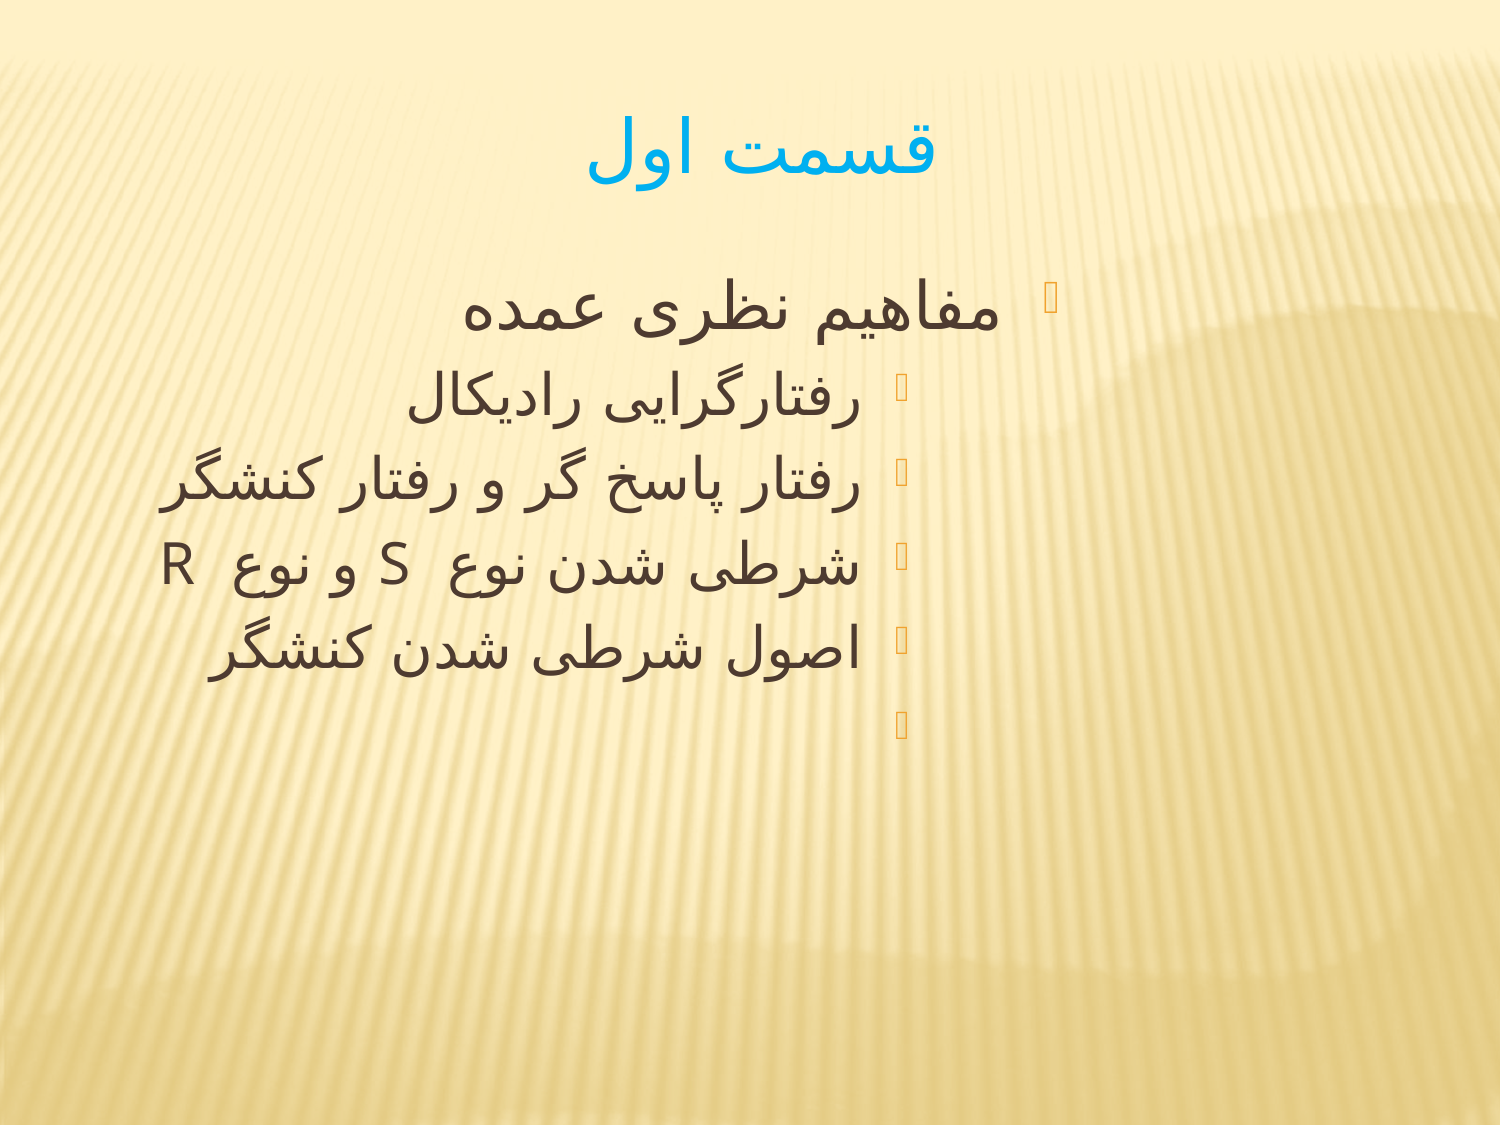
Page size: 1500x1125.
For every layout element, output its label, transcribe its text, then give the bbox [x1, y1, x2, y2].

title قسمت اول [50, 75, 1476, 213]
list مفاهیم نظری عمده رفتارگرایی رادیکال رفتار پاسخ گر و رفتار کنشگر شرطی شدن نوع S و نوع R اصول شرطی شدن کنشگر [50, 254, 1476, 998]
